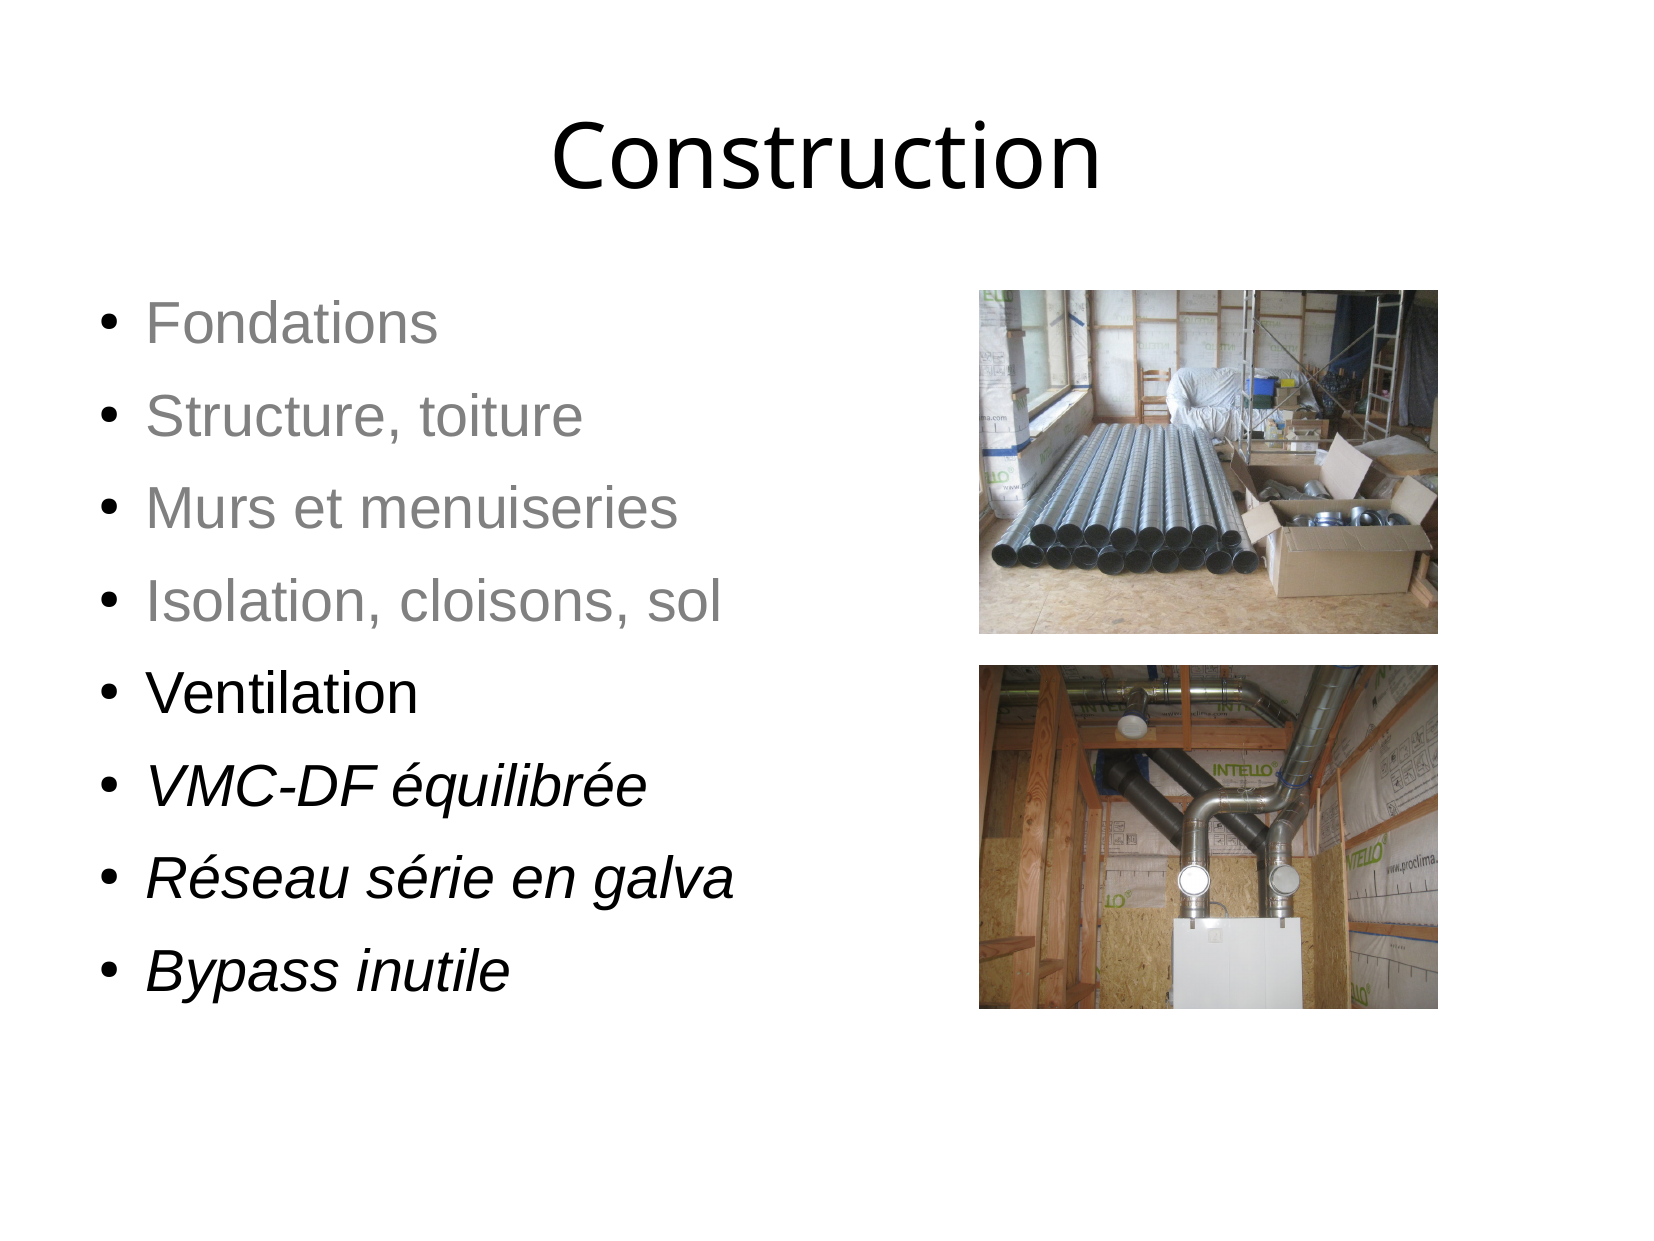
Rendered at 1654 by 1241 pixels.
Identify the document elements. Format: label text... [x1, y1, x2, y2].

list Fondations Structure, toiture Murs et menuiseries Isolation, cloisons, sol Ventilation VMC-DF équilibrée Réseau série en galva Bypass inutile [82, 290, 809, 1010]
picture [979, 290, 1438, 634]
title Construction [82, 49, 1571, 257]
picture [979, 665, 1438, 1009]
